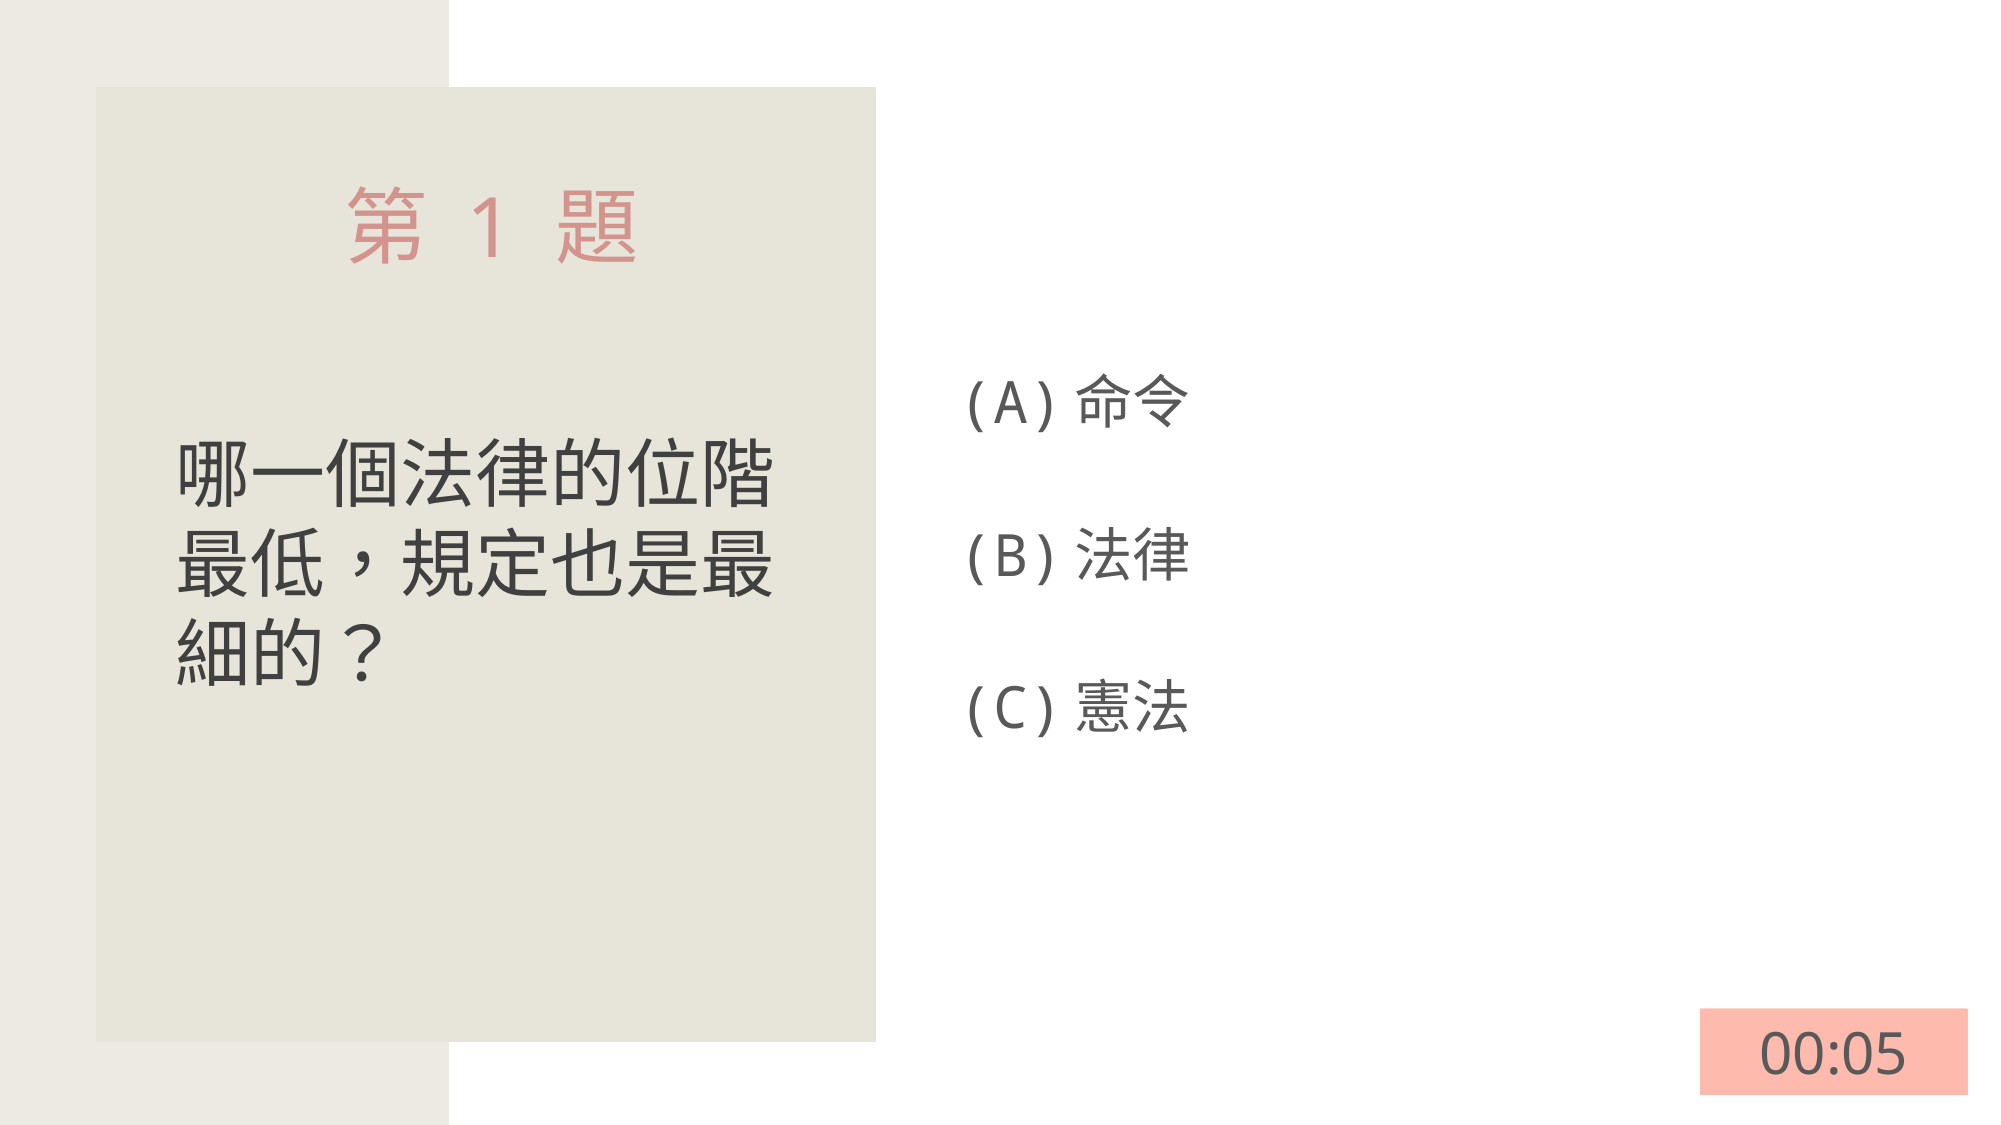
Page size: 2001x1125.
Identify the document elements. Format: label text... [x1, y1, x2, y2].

text_box 00:05 [1700, 1008, 1968, 1095]
text_box (C) [943, 662, 1059, 749]
text_box 憲法 [1059, 662, 1863, 749]
text_box 命令 [1059, 357, 1863, 444]
text_box (A) [943, 357, 1059, 444]
text_box 法律 [1059, 510, 1863, 597]
text_box 哪一個法律的位階最低，規定也是最細的？ [160, 417, 794, 706]
text_box 第 1 題 [285, 165, 698, 282]
text_box (B) [943, 510, 1059, 597]
